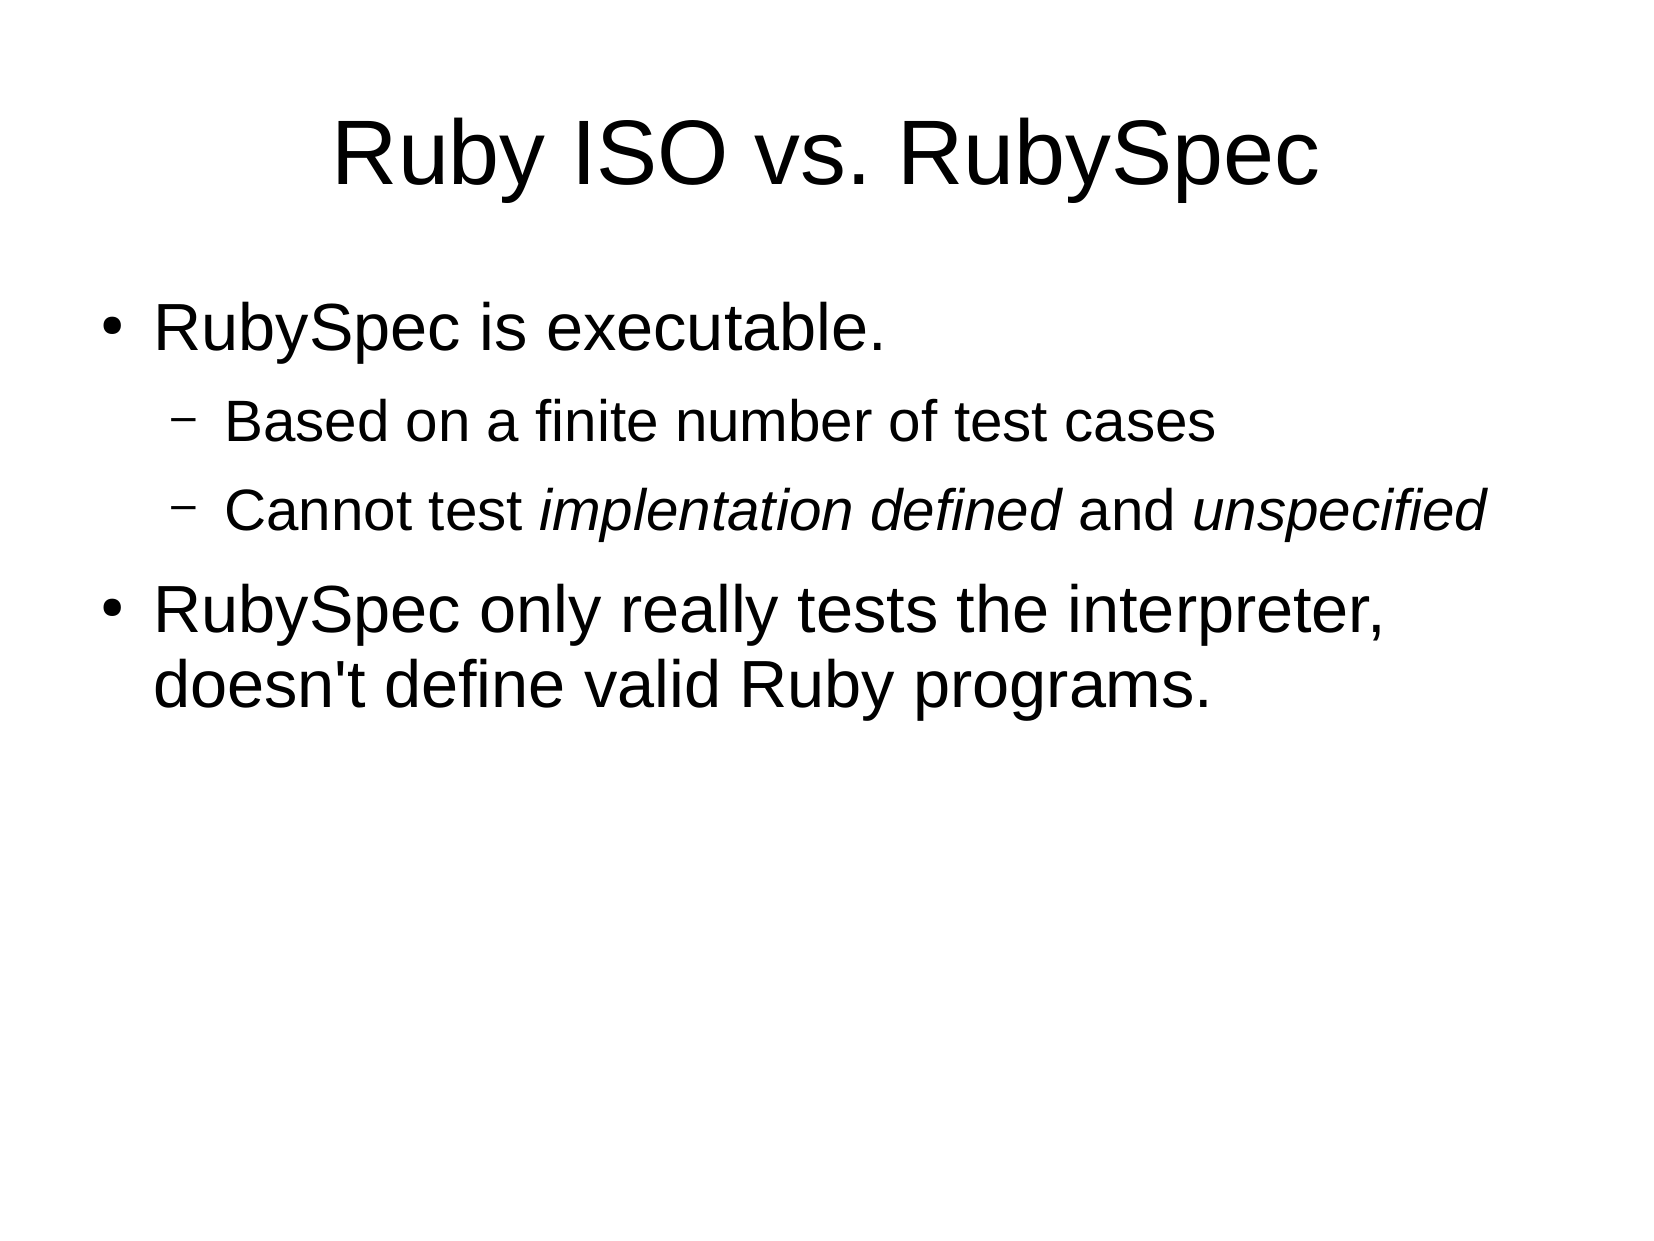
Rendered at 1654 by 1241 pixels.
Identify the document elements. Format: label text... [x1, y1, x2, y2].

title Ruby ISO vs. RubySpec [82, 49, 1571, 257]
list RubySpec is executable. Based on a finite number of test cases Cannot test implentation defined and unspecified RubySpec only really tests the interpreter, doesn't define valid Ruby programs. [82, 290, 1571, 1010]
